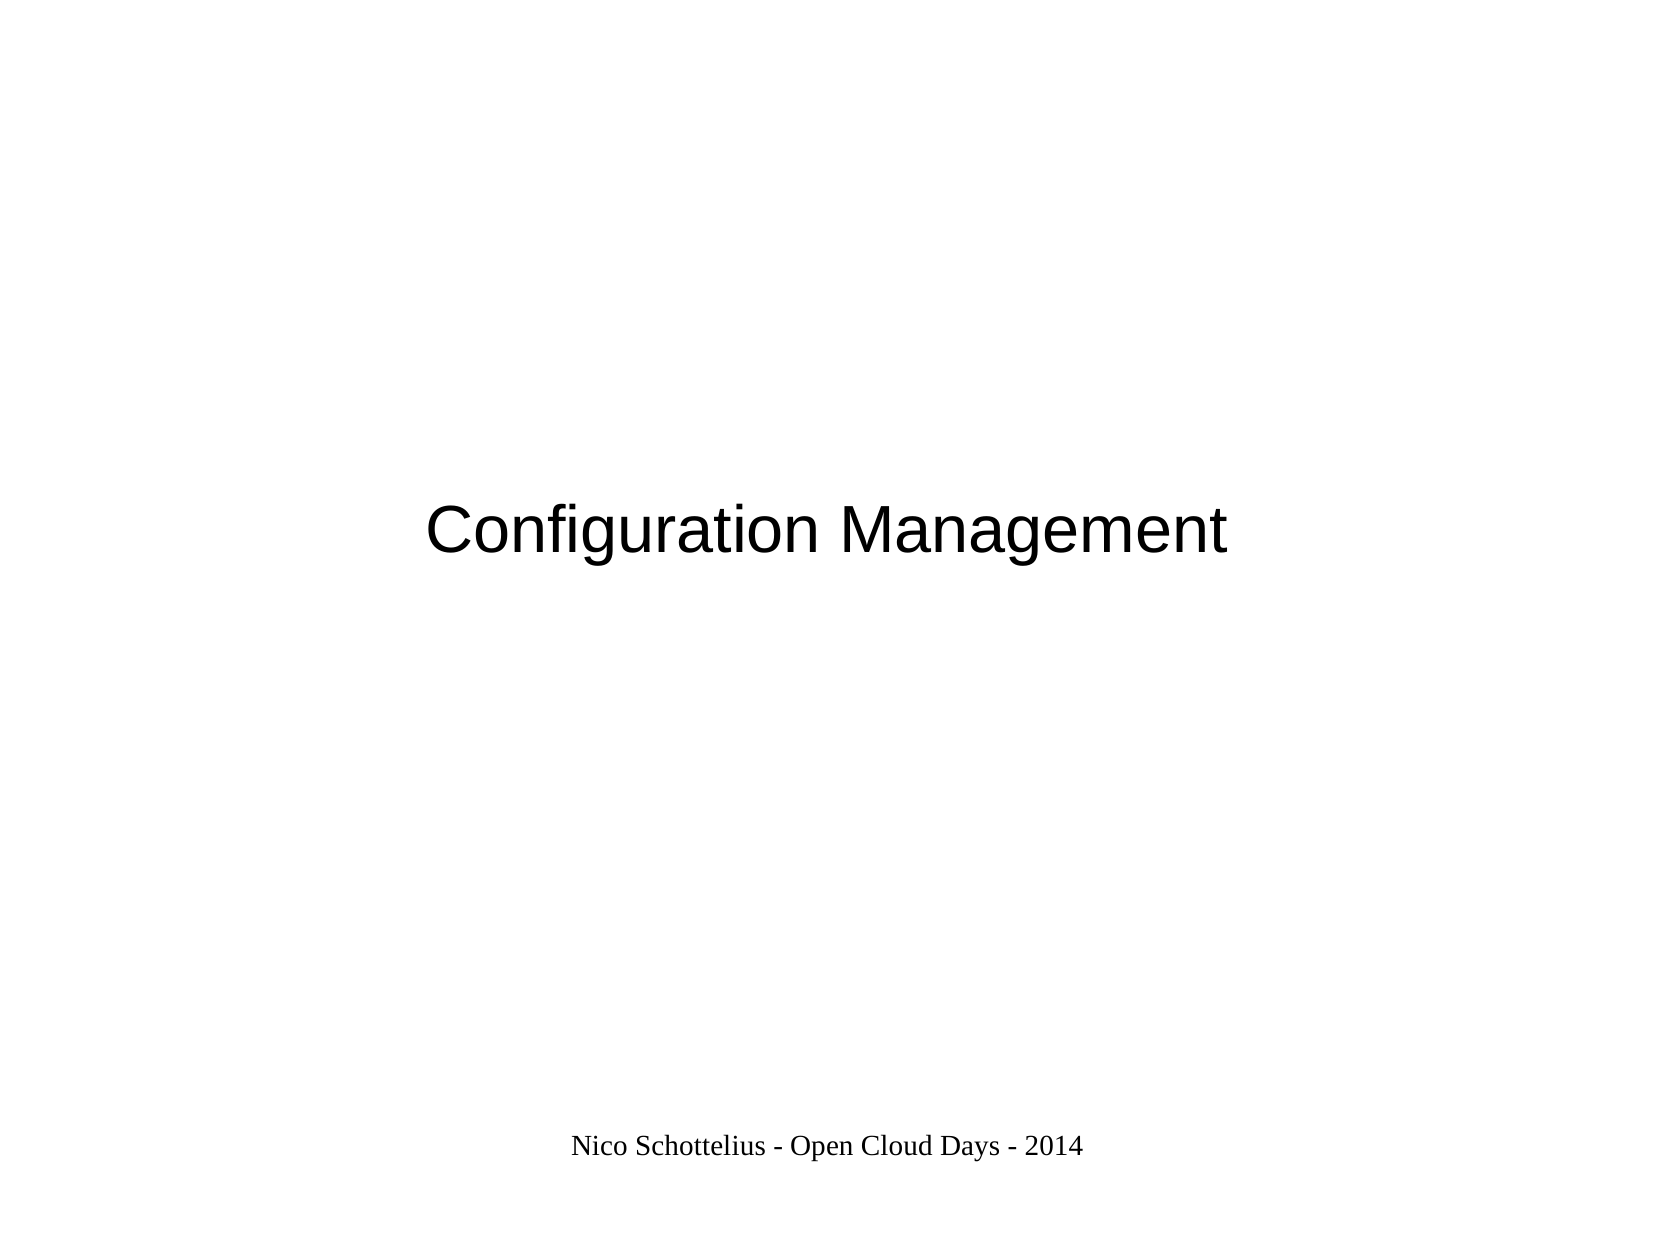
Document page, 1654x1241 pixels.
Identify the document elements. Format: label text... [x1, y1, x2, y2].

subtitle Configuration Management [82, 49, 1571, 1010]
